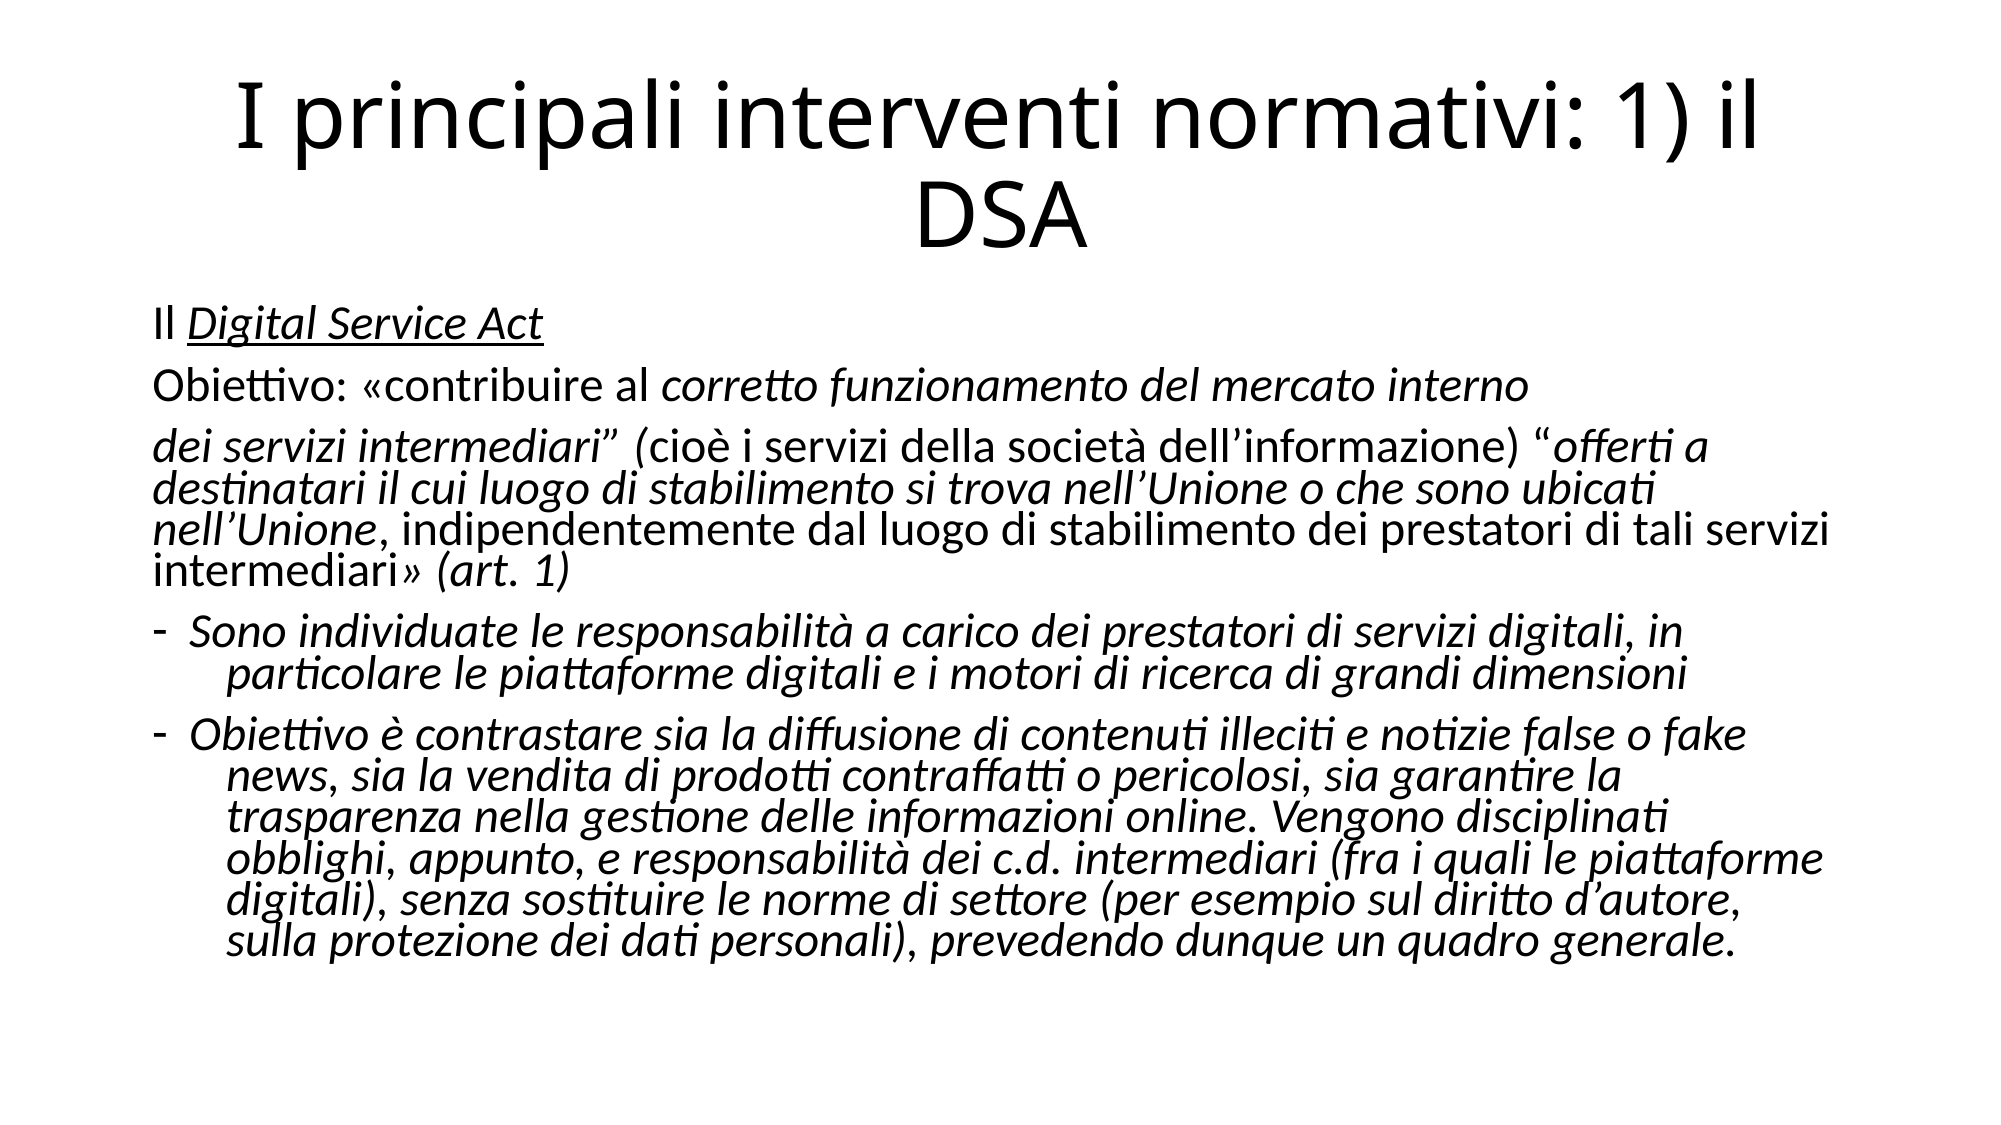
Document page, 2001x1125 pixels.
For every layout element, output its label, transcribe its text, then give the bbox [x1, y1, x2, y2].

list Il Digital Service Act Obiettivo: «contribuire al corretto funzionamento del mercato interno dei servizi intermediari” (cioè i servizi della società dell’informazione) “offerti a destinatari il cui luogo di stabilimento si trova nell’Unione o che sono ubicati nell’Unione, indipendentemente dal luogo di stabilimento dei prestatori di tali servizi intermediari» (art. 1) Sono individuate le responsabilità a carico dei prestatori di servizi digitali, in particolare le piattaforme digitali e i motori di ricerca di grandi dimensioni Obiettivo è contrastare sia la diffusione di contenuti illeciti e notizie false o fake news, sia la vendita di prodotti contraffatti o pericolosi, sia garantire la trasparenza nella gestione delle informazioni online. Vengono disciplinati obblighi, appunto, e responsabilità dei c.d. intermediari (fra i quali le piattaforme digitali), senza sostituire le norme di settore (per esempio sul diritto d’autore, sulla protezione dei dati personali), prevedendo dunque un quadro generale. [137, 299, 1863, 1014]
title I principali interventi normativi: 1) il DSA [137, 59, 1863, 278]
